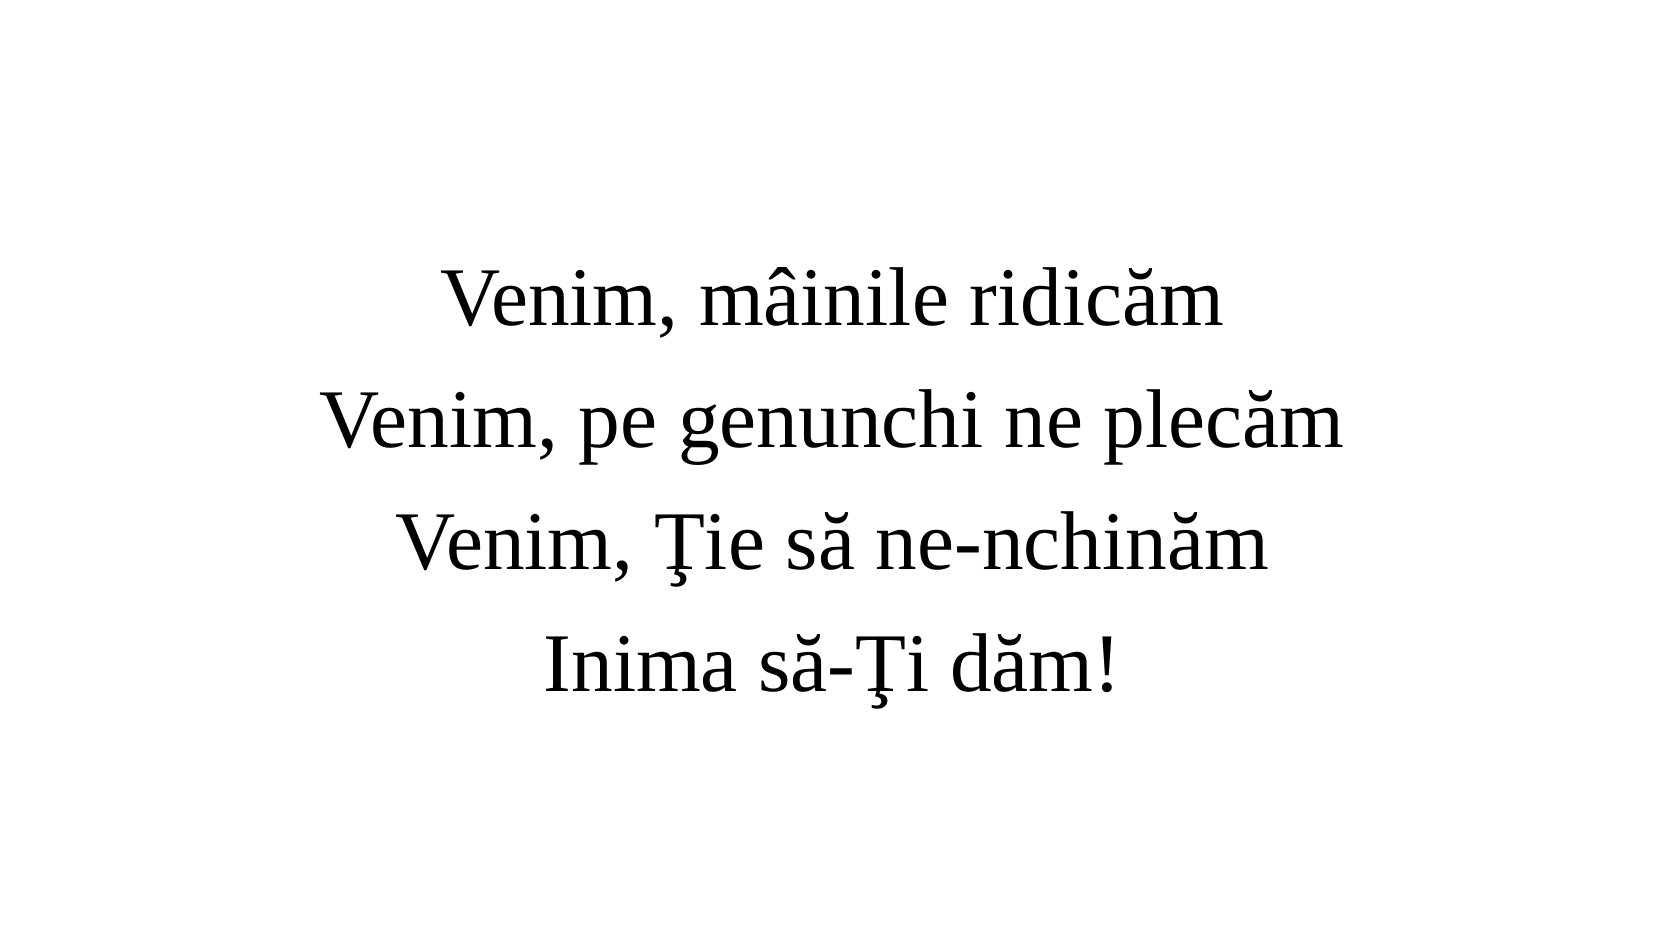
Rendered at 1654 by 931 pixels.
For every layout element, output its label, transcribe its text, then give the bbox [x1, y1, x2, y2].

subtitle Venim, mâinile ridicăm Venim, pe genunchi ne plecăm Venim, Ţie să ne-nchinăm Inima să-Ţi dăm! [94, 238, 1571, 712]
